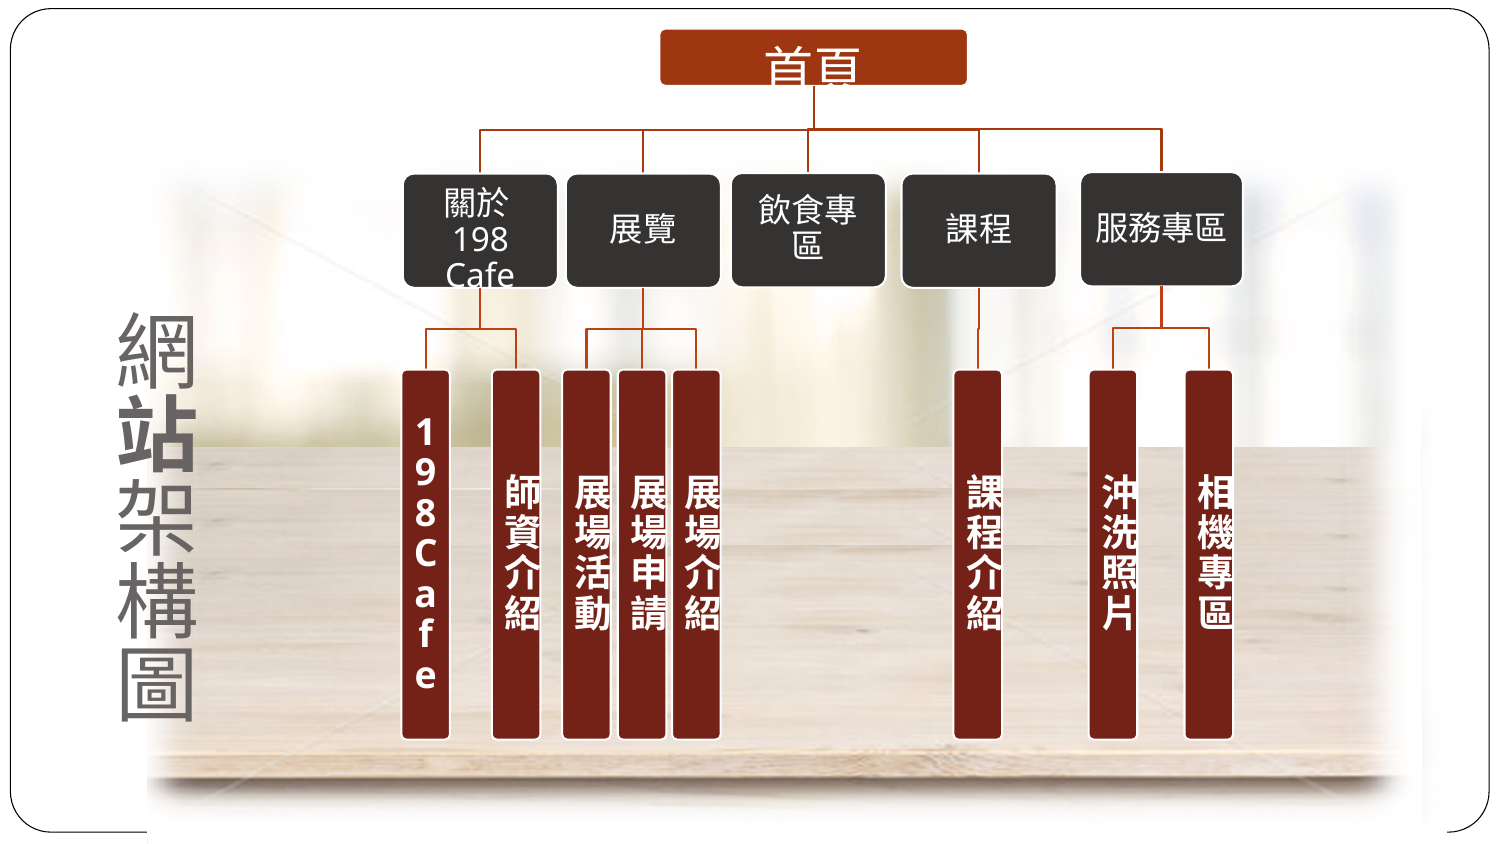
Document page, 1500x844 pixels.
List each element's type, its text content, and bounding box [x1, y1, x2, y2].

text_box 服務專區 [1080, 172, 1243, 287]
text_box 首頁 [775, 81, 801, 86]
text_box 飲食專區 [730, 172, 886, 288]
text_box 相機專區 [1184, 369, 1234, 740]
text_box 展場介紹 [672, 369, 721, 740]
text_box 沖洗照片 [1088, 369, 1138, 740]
text_box 師資介紹 [491, 369, 541, 740]
text_box 關於198 Cafe [402, 173, 558, 288]
text_box 首頁 [659, 28, 968, 86]
text_box 課程 [901, 173, 1057, 288]
text_box 198 Cafe [401, 369, 450, 740]
text_box 展場活動 [562, 369, 611, 740]
text_box 課程介紹 [953, 369, 1003, 740]
picture [147, 62, 1447, 844]
text_box 展覽 [565, 173, 721, 288]
title 網站架構圖 [41, 126, 260, 741]
text_box 展場申請 [617, 369, 667, 740]
text_box 首頁 [775, 72, 801, 77]
text_box 首頁 [775, 64, 801, 69]
